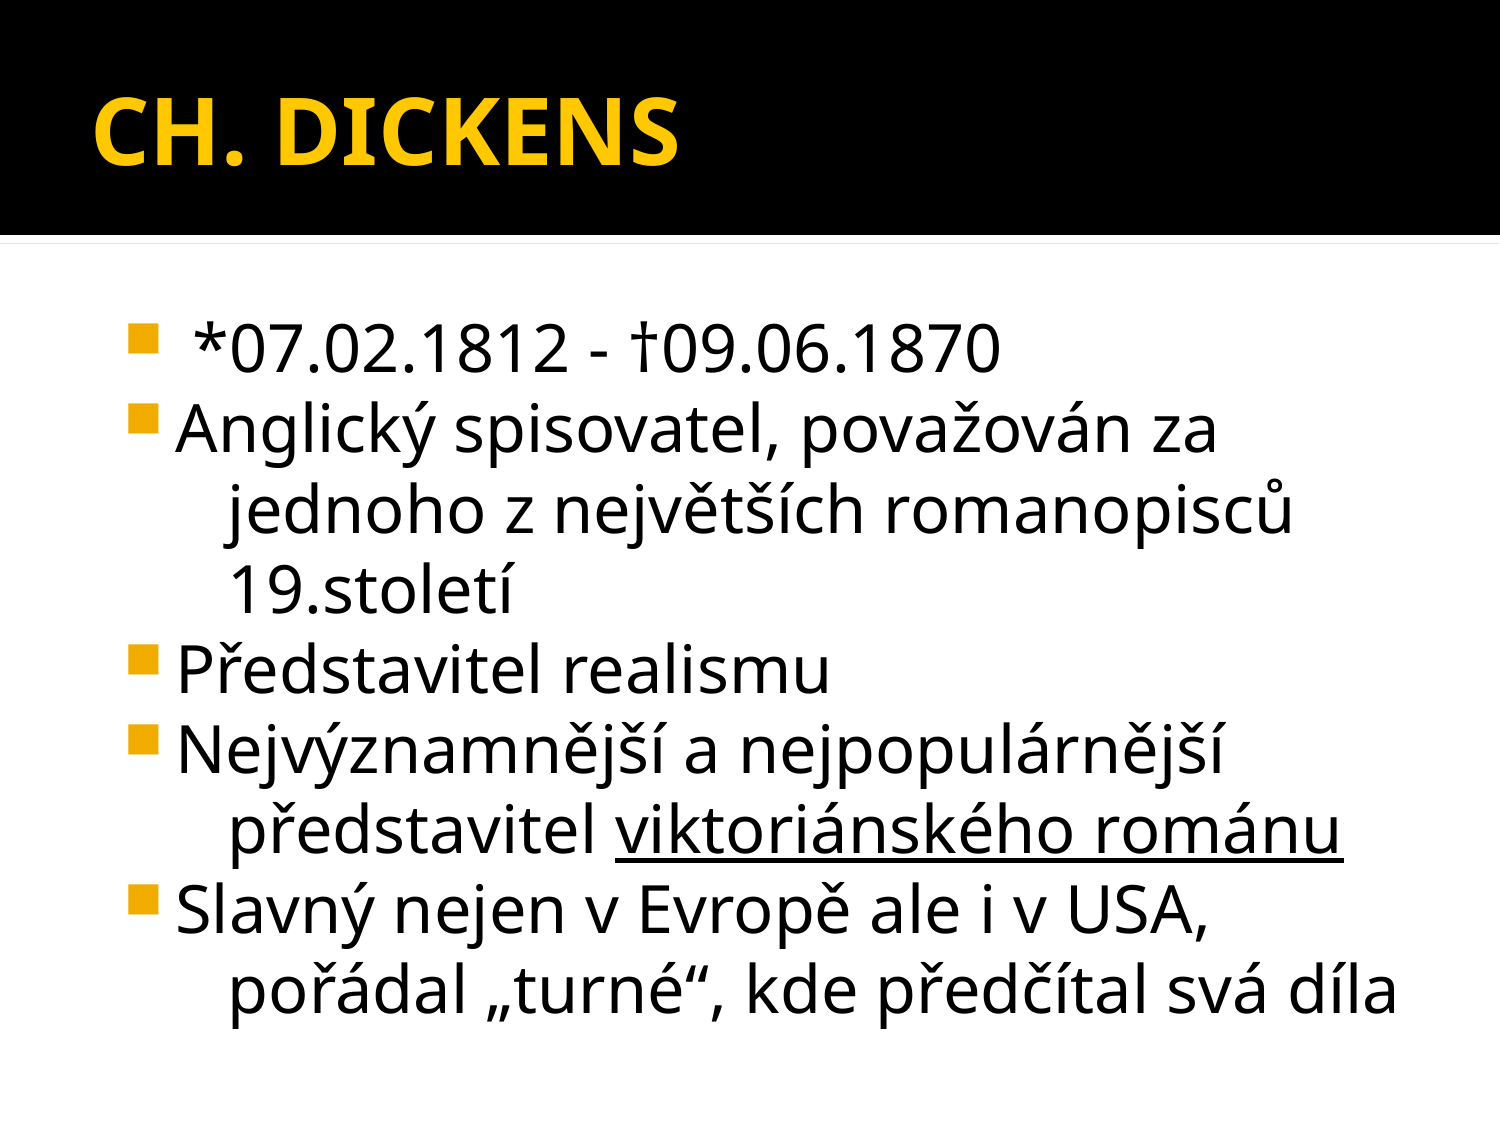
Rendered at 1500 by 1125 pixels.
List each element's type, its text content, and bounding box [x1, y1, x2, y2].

title CH. DICKENS [75, 25, 1426, 232]
list *07.02.1812 - †09.06.1870 Anglický spisovatel, považován za jednoho z největších romanopisců 19.století Představitel realismu Nejvýznamnější a nejpopulárnější představitel viktoriánského románu Slavný nejen v Evropě ale i v USA, pořádal „turné“, kde předčítal svá díla [75, 291, 1426, 1051]
